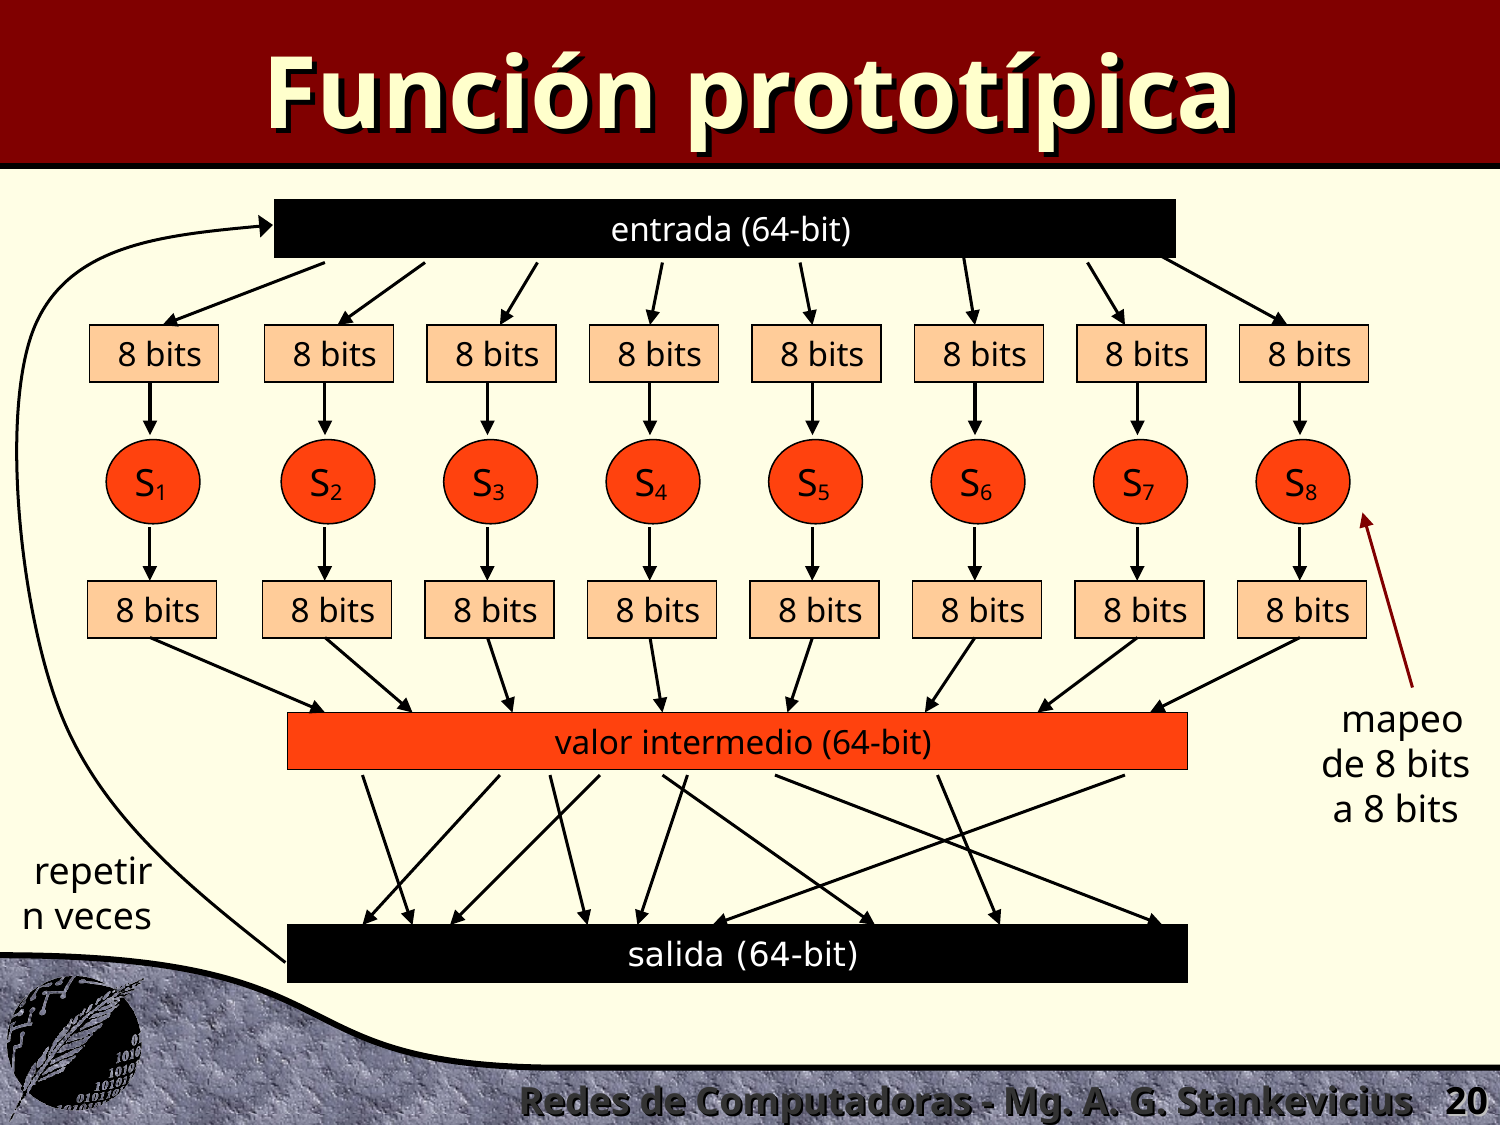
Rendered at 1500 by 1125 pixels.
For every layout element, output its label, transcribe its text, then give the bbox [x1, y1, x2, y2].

text_box repetir n veces [0, 839, 190, 946]
text_box 8 bits [912, 580, 1042, 639]
picture [0, 959, 1500, 1125]
text_box S2 [281, 439, 375, 524]
text_box 8 bits [587, 580, 717, 639]
text_box 8 bits [914, 324, 1044, 382]
text_box S3 [443, 439, 538, 524]
text_box S5 [768, 439, 863, 524]
text_box entrada (64-bit) [275, 200, 1176, 258]
text_box 8 bits [750, 580, 879, 639]
text_box S6 [931, 439, 1025, 524]
text_box 8 bits [1076, 324, 1206, 382]
picture [1047, 1100, 1054, 1110]
text_box S4 [606, 439, 700, 524]
title Función prototípica [15, 5, 1485, 160]
text_box 8 bits [589, 324, 719, 382]
text_box repetir n veces [147, 839, 190, 881]
text_box 8 bits [87, 580, 217, 639]
text_box 8 bits [425, 580, 554, 639]
text_box 8 bits [427, 324, 556, 382]
text_box 8 bits [89, 324, 219, 382]
text_box S1 [106, 439, 200, 524]
text_box 8 bits [1074, 580, 1204, 639]
text_box salida (64-bit) [287, 924, 1188, 982]
text_box 8 bits [1239, 324, 1369, 382]
text_box valor intermedio (64-bit) [287, 712, 1188, 770]
text_box mapeo de 8 bits a 8 bits [1306, 687, 1486, 838]
picture [790, 1100, 795, 1110]
text_box 8 bits [1237, 580, 1367, 639]
text_box 8 bits [264, 324, 394, 382]
text_box S8 [1256, 439, 1350, 524]
text_box S7 [1093, 439, 1188, 524]
text_box 8 bits [262, 580, 392, 639]
text_box 8 bits [752, 324, 881, 382]
